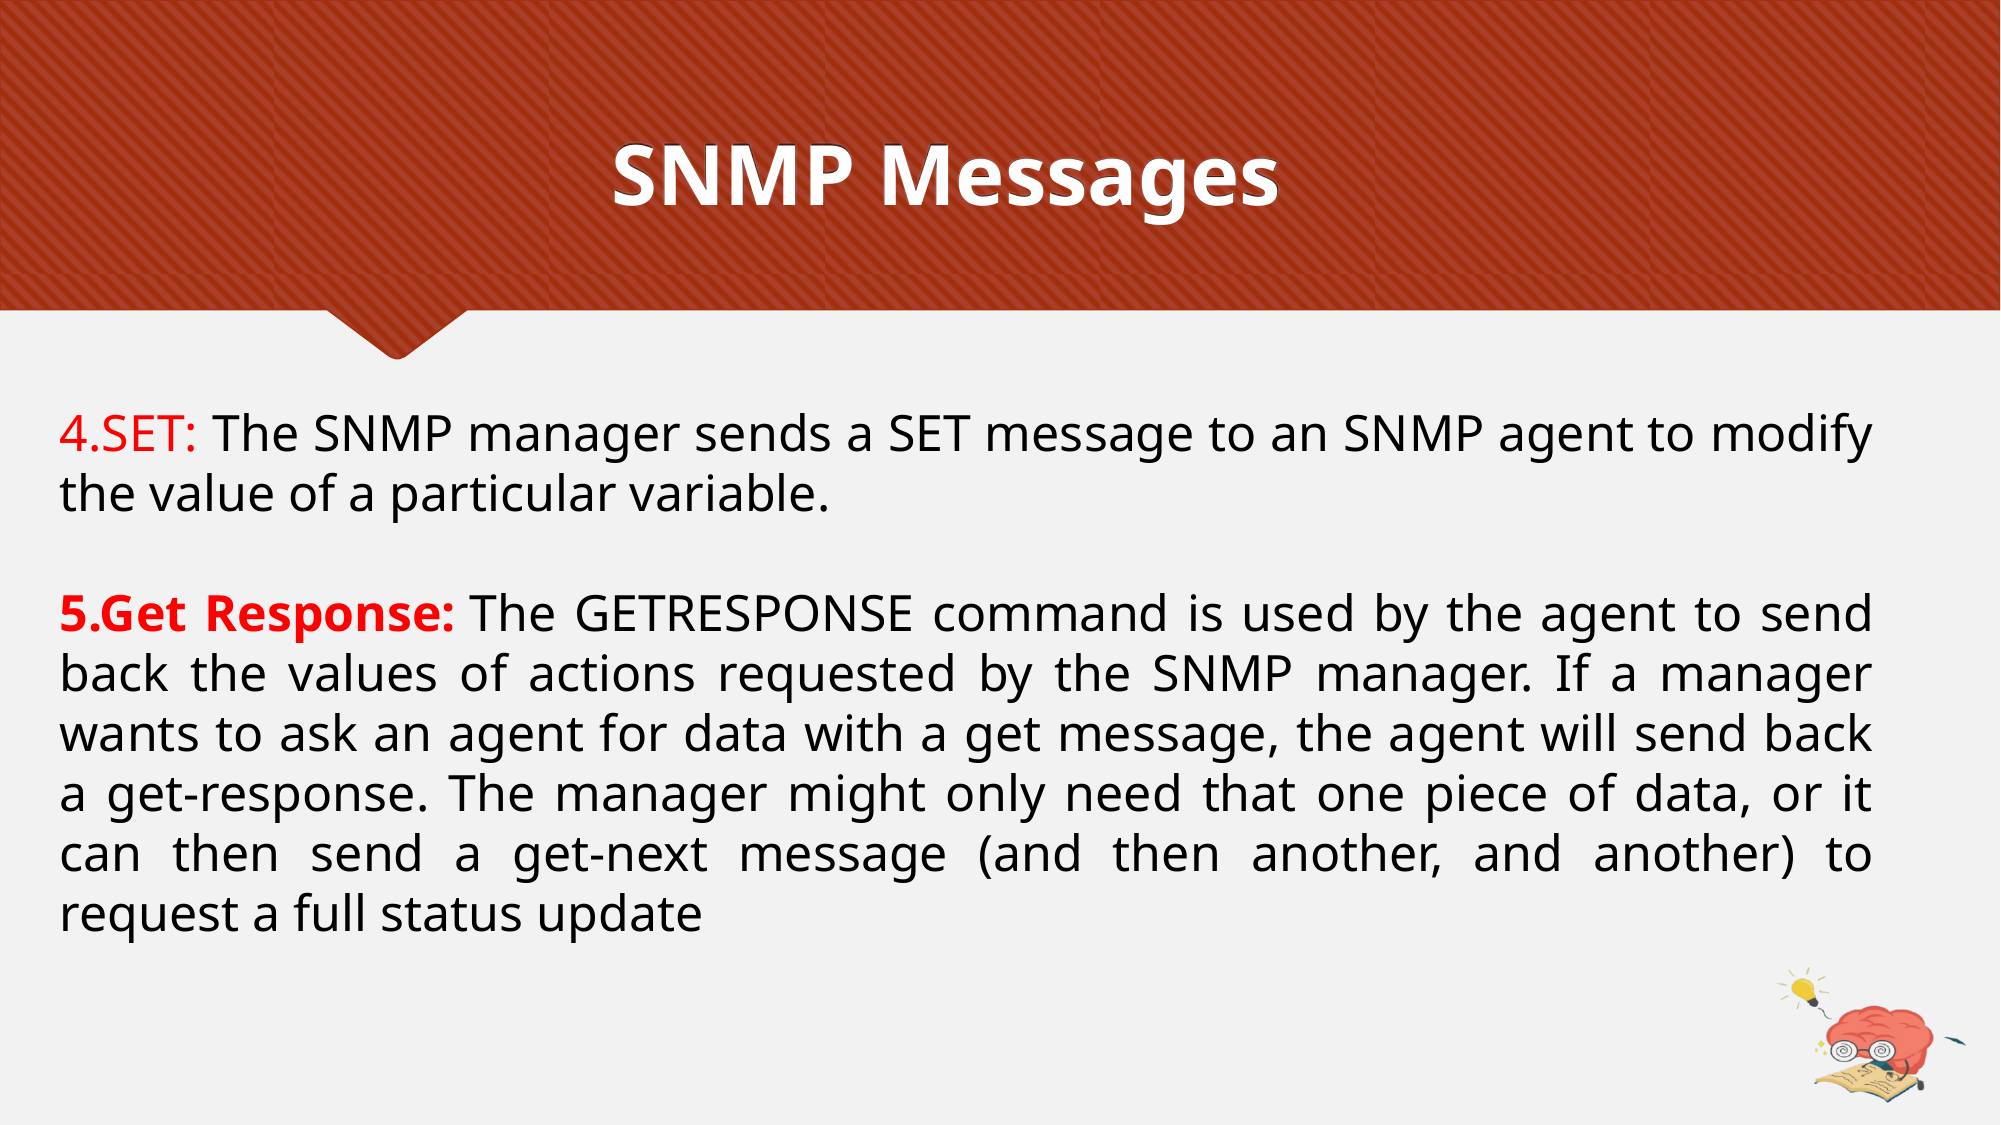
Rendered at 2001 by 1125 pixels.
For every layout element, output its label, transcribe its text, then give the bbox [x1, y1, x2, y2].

text_box 4.SET: The SNMP manager sends a SET message to an SNMP agent to modify the value of a particular variable. 5.Get Response: The GETRESPONSE command is used by the agent to send back the values of actions requested by the SNMP manager. If a manager wants to ask an agent for data with a get message, the agent will send back a get-response. The manager might only need that one piece of data, or it can then send a get-next message (and then another, and another) to request a full status update [44, 394, 1890, 895]
title SNMP Messages [330, 66, 1563, 230]
picture [1734, 952, 2000, 1119]
